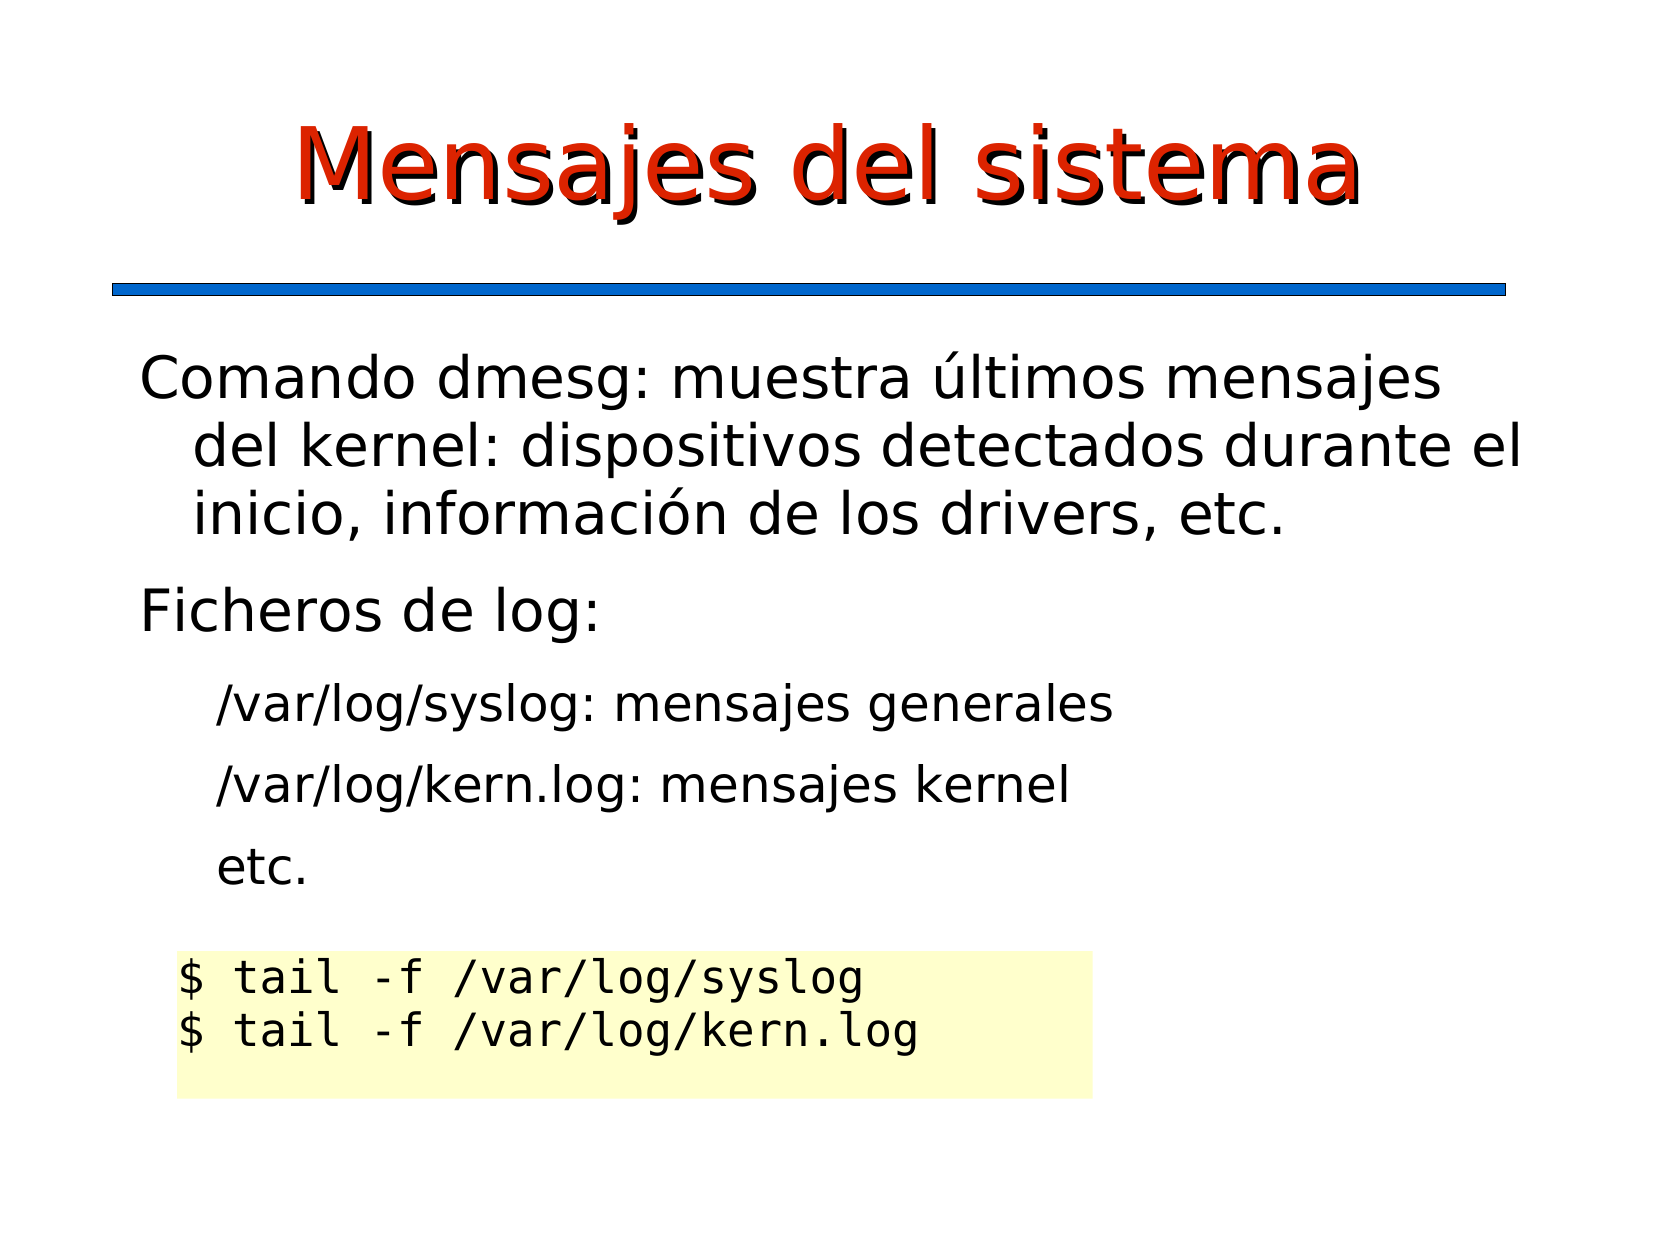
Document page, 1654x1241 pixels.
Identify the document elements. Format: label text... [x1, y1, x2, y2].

list Comando dmesg: muestra últimos mensajes del kernel: dispositivos detectados durante el inicio, información de los drivers, etc. Ficheros de log: /var/log/syslog: mensajes generales /var/log/kern.log: mensajes kernel etc. [121, 344, 1534, 1127]
text_box $ tail -f /var/log/syslog $ tail -f /var/log/kern.log [177, 951, 1093, 1099]
title Mensajes del sistema [121, 61, 1534, 269]
